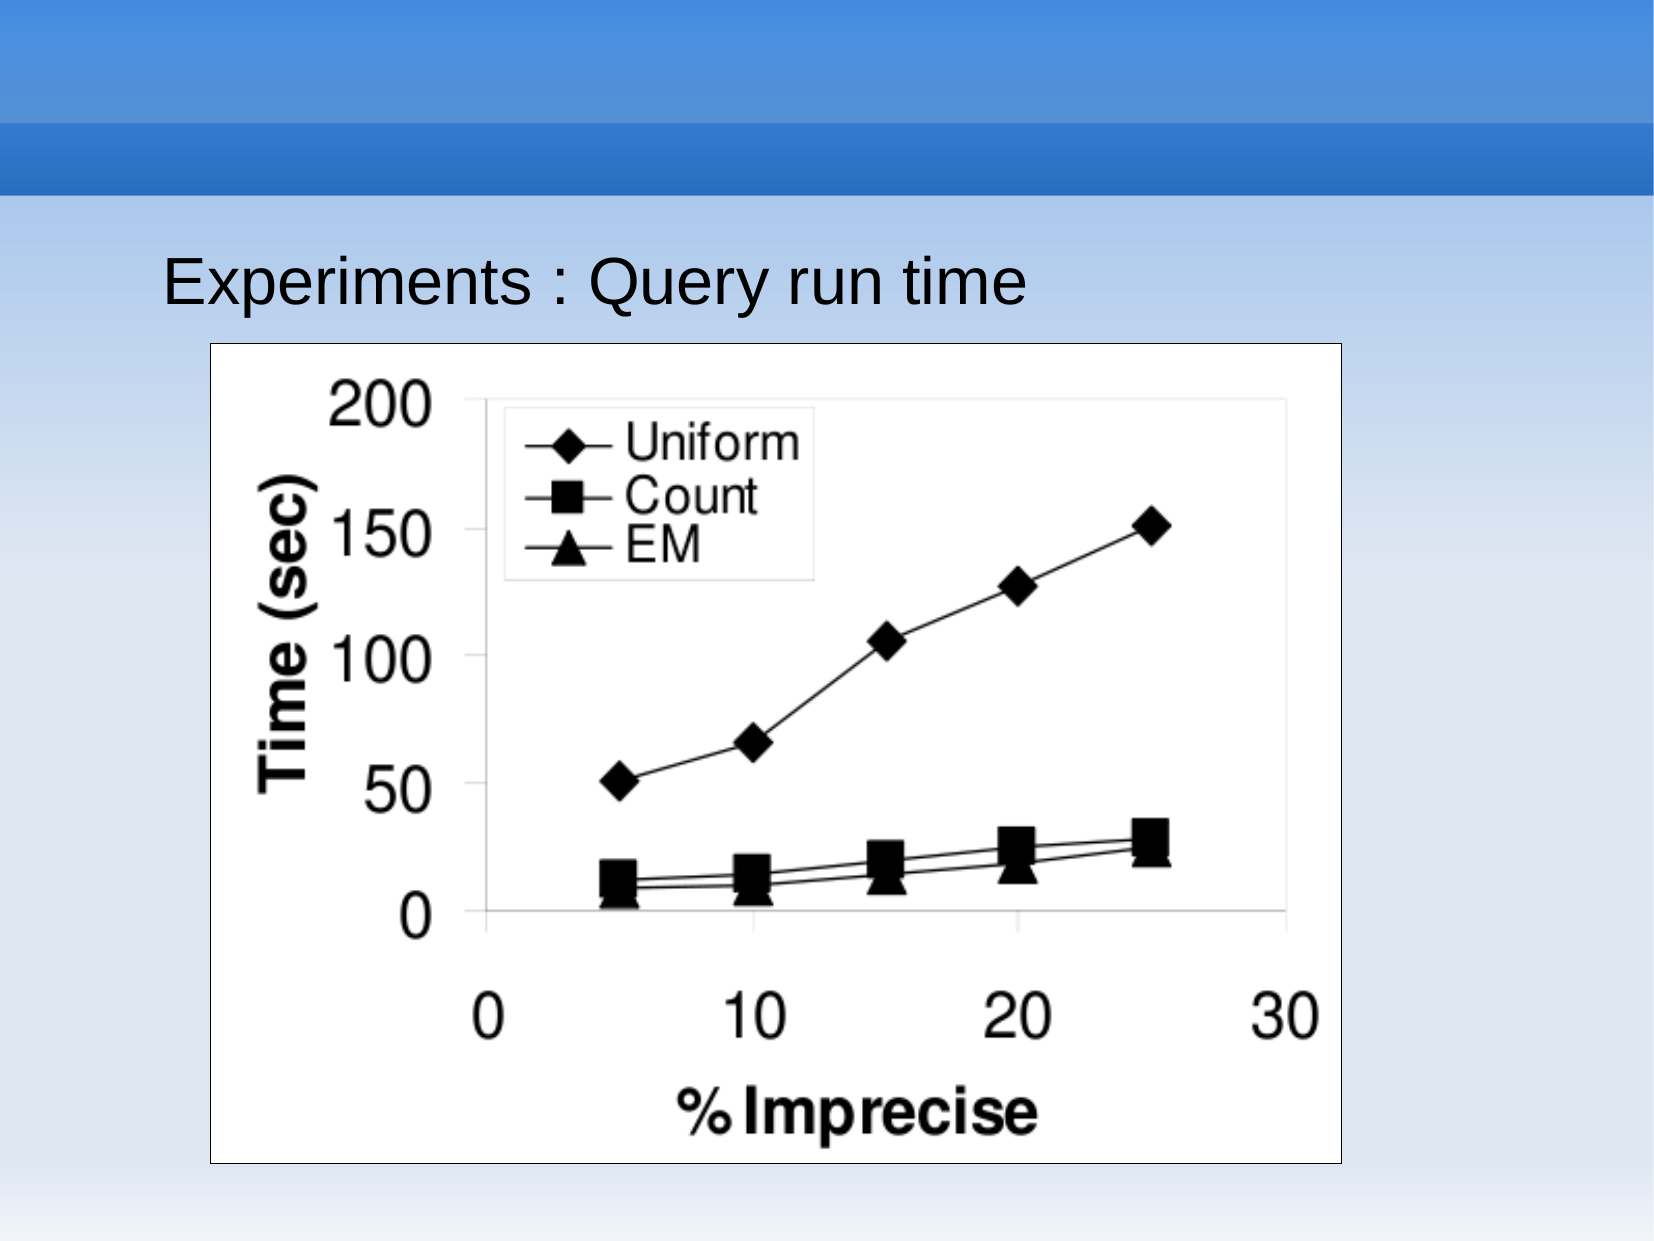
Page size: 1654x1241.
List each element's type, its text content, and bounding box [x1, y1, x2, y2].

picture [0, 0, 1654, 1241]
text_box Experiments : Query run time [147, 236, 1536, 384]
